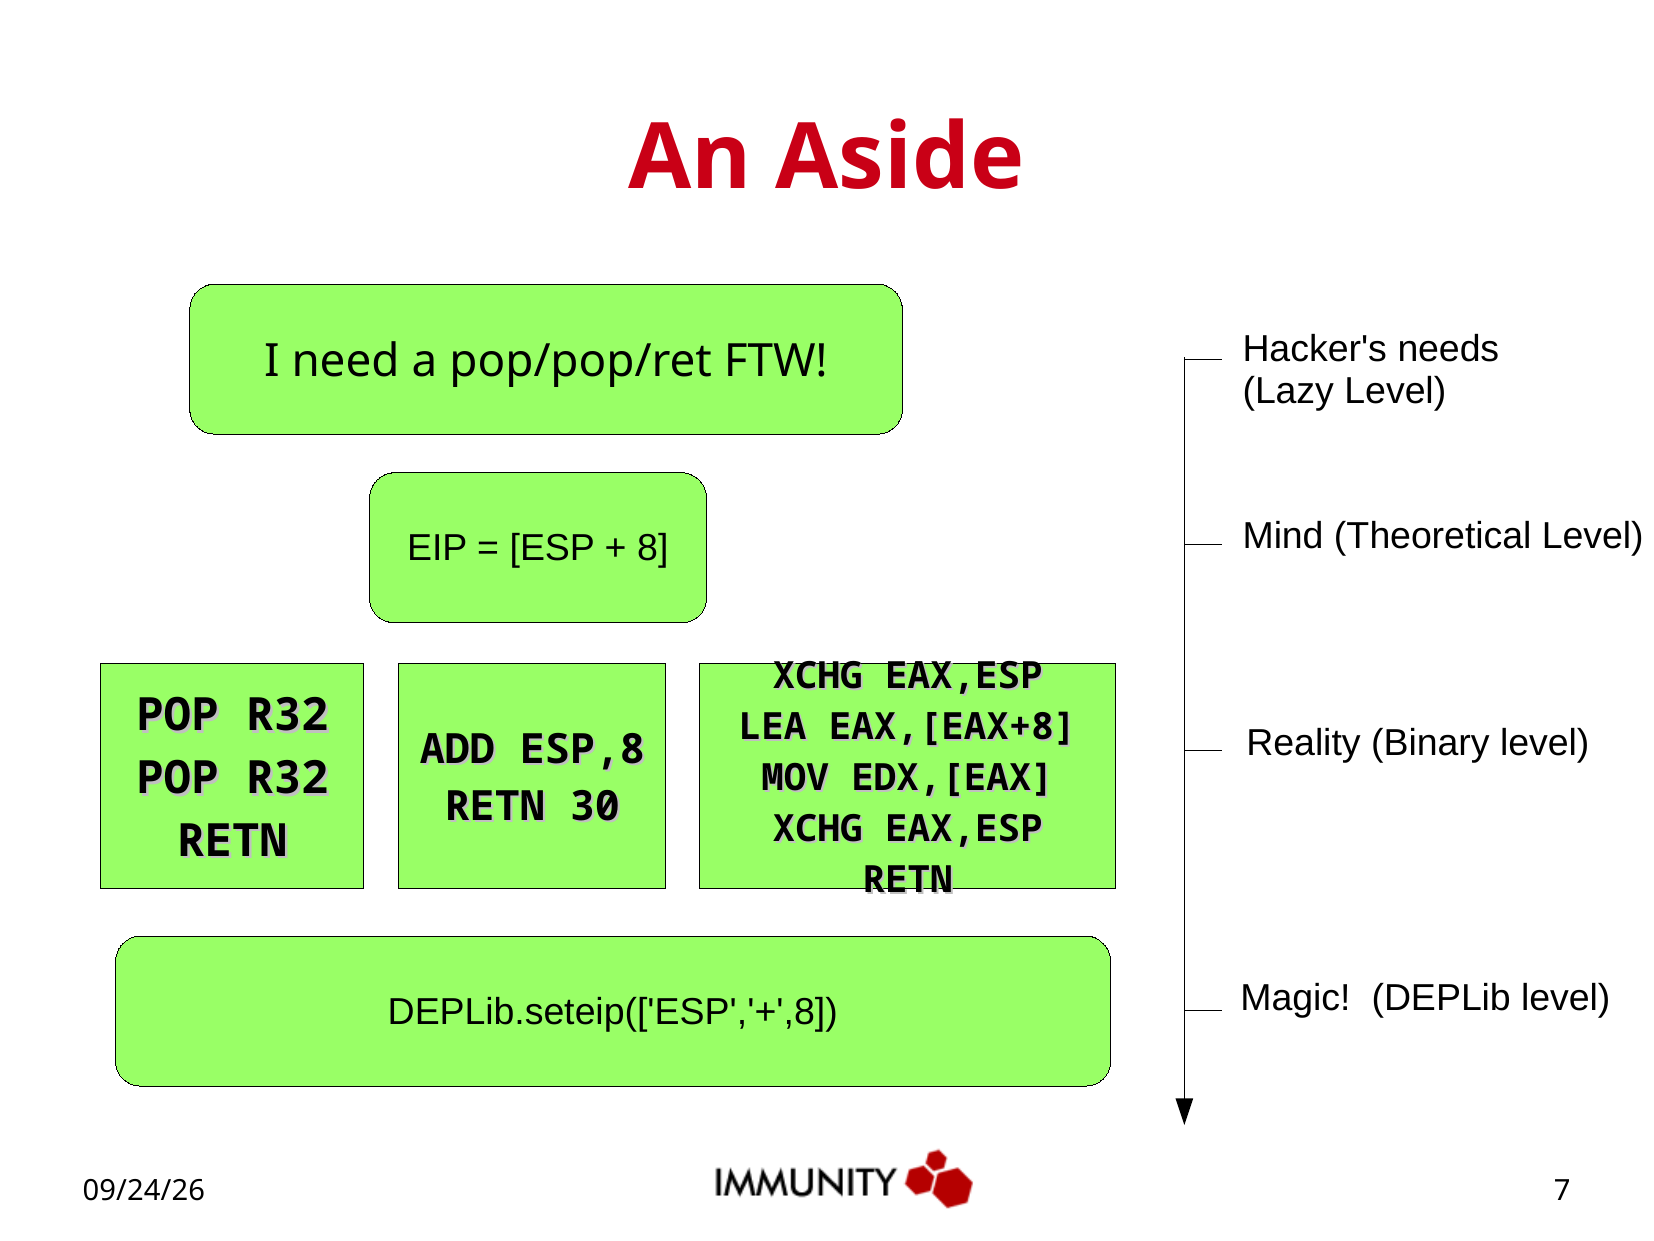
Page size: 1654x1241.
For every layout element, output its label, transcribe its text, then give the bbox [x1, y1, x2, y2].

text_box EIP = [ESP + 8] [369, 472, 707, 623]
text_box POP R32 POP R32 RETN [100, 663, 364, 889]
text_box XCHG EAX,ESP LEA EAX,[EAX+8] MOV EDX,[EAX] XCHG EAX,ESP RETN [699, 663, 1116, 889]
text_box Reality (Binary level) [1231, 714, 1605, 786]
title An Aside [82, 56, 1571, 250]
text_box I need a pop/pop/ret FTW! [189, 284, 903, 435]
text_box DEPLib.seteip(['ESP','+',8]) [115, 936, 1111, 1087]
picture [694, 1130, 984, 1235]
text_box Hacker's needs (Lazy Level) [1227, 319, 1566, 447]
text_box Mind (Theoretical Level) [1227, 506, 1654, 578]
text_box ADD ESP,8 RETN 30 [398, 663, 666, 889]
text_box Magic! (DEPLib level) [1225, 969, 1625, 1040]
